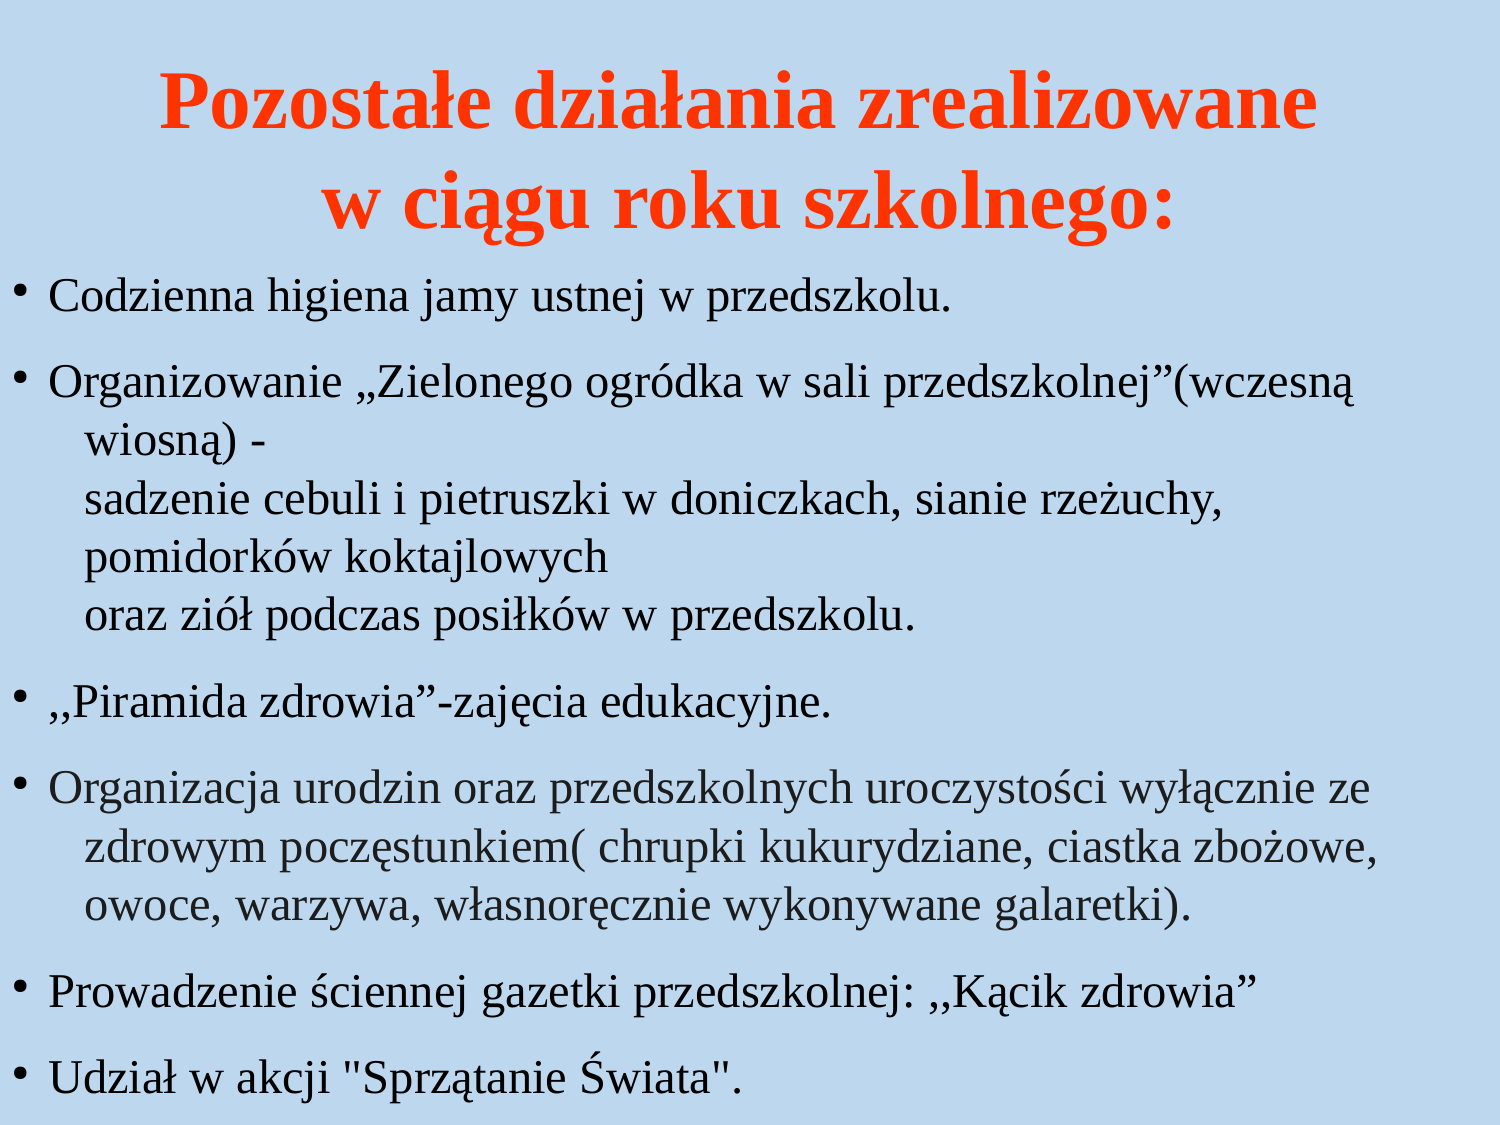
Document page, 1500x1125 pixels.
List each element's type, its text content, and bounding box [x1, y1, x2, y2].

title Pozostałe działania zrealizowane w ciągu roku szkolnego: [75, 45, 1425, 233]
list Codzienna higiena jamy ustnej w przedszkolu. Organizowanie „Zielonego ogródka w sali przedszkolnej”(wczesną wiosną) - sadzenie cebuli i pietruszki w doniczkach, sianie rzeżuchy, pomidorków koktajlowych oraz ziół podczas posiłków w przedszkolu. ,,Piramida zdrowia”-zajęcia edukacyjne. Organizacja urodzin oraz przedszkolnych uroczystości wyłącznie ze zdrowym poczęstunkiem( chrupki kukurydziane, ciastka zbożowe, owoce, warzywa, własnoręcznie wykonywane galaretki). Prowadzenie ściennej gazetki przedszkolnej: ,,Kącik zdrowia” Udział w akcji "Sprzątanie Świata". [11, 262, 1477, 1111]
